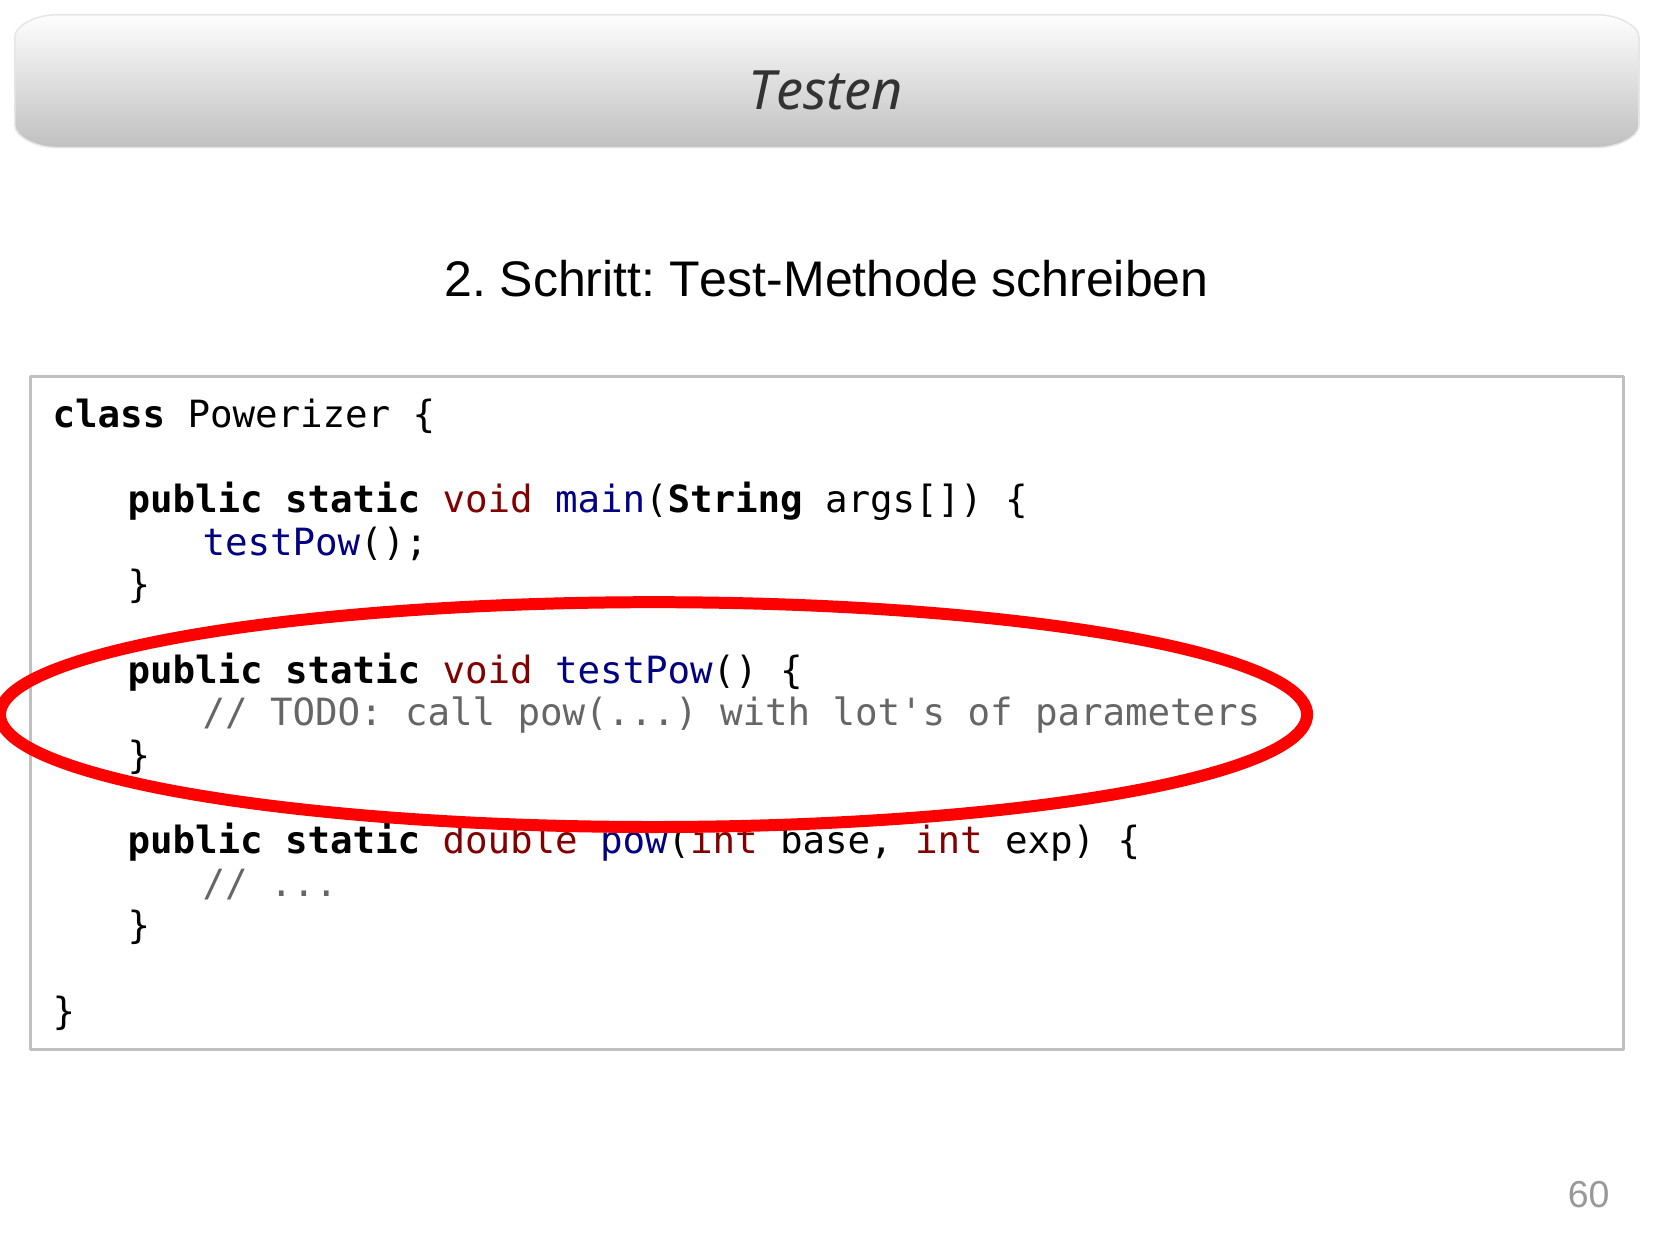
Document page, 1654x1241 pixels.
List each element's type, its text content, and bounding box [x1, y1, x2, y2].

subtitle class Powerizer { public static void main(String args[]) { testPow(); } public static void testPow() { // TODO: call pow(...) with lot's of parameters } public static double pow(int base, int exp) { // ... } } [30, 609, 1301, 821]
text_box 2. Schritt: Test-Methode schreiben [429, 248, 1208, 319]
title Testen [29, 36, 1623, 140]
subtitle class Powerizer { public static void main(String args[]) { testPow(); } public static void testPow() { // TODO: call pow(...) with lot's of parameters } public static double pow(int base, int exp) { // ... } } [30, 376, 1624, 1050]
